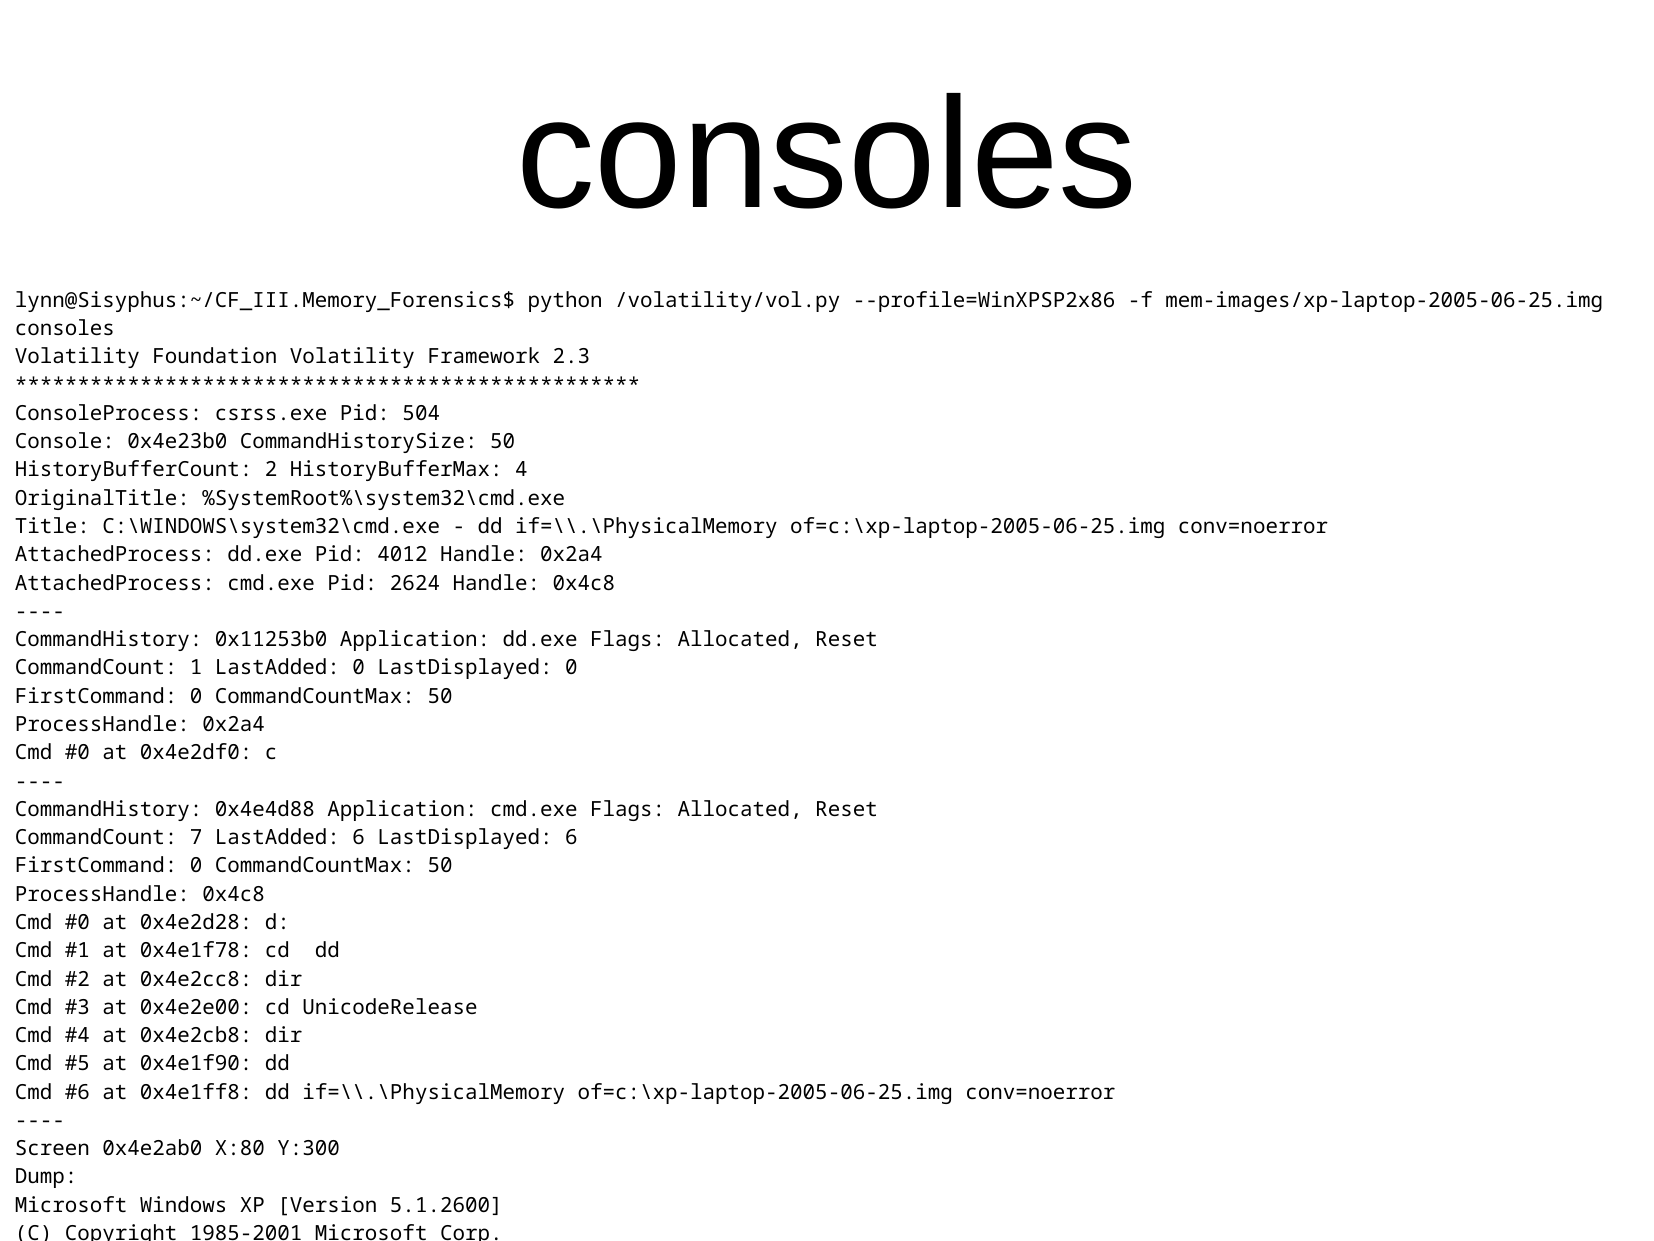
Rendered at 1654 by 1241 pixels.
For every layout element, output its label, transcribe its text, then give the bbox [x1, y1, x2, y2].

text_box lynn@Sisyphus:~/CF_III.Memory_Forensics$ python /volatility/vol.py --profile=WinXPSP2x86 -f mem-images/xp-laptop-2005-06-25.img consoles Volatility Foundation Volatility Framework 2.3 ************************************************** ConsoleProcess: csrss.exe Pid: 504 Console: 0x4e23b0 CommandHistorySize: 50 HistoryBufferCount: 2 HistoryBufferMax: 4 OriginalTitle: %SystemRoot%\system32\cmd.exe Title: C:\WINDOWS\system32\cmd.exe - dd if=\\.\PhysicalMemory of=c:\xp-laptop-2005-06-25.img conv=noerror AttachedProcess: dd.exe Pid: 4012 Handle: 0x2a4 AttachedProcess: cmd.exe Pid: 2624 Handle: 0x4c8 ---- CommandHistory: 0x11253b0 Application: dd.exe Flags: Allocated, Reset CommandCount: 1 LastAdded: 0 LastDisplayed: 0 FirstCommand: 0 CommandCountMax: 50 ProcessHandle: 0x2a4 Cmd #0 at 0x4e2df0: c ---- CommandHistory: 0x4e4d88 Application: cmd.exe Flags: Allocated, Reset CommandCount: 7 LastAdded: 6 LastDisplayed: 6 FirstCommand: 0 CommandCountMax: 50 ProcessHandle: 0x4c8 Cmd #0 at 0x4e2d28: d: Cmd #1 at 0x4e1f78: cd dd Cmd #2 at 0x4e2cc8: dir Cmd #3 at 0x4e2e00: cd UnicodeRelease Cmd #4 at 0x4e2cb8: dir Cmd #5 at 0x4e1f90: dd Cmd #6 at 0x4e1ff8: dd if=\\.\PhysicalMemory of=c:\xp-laptop-2005-06-25.img conv=noerror ---- Screen 0x4e2ab0 X:80 Y:300 Dump: Microsoft Windows XP [Version 5.1.2600] (C) Copyright 1985-2001 Microsoft Corp. C:\Documents and Settings\Sarah>d: D:\>cd dd D:\dd>dir Volume in drive D is KORNBLUM Volume Serial Number is D4A8-A3D7 [0, 277, 1653, 1241]
title consoles [82, 49, 1571, 257]
